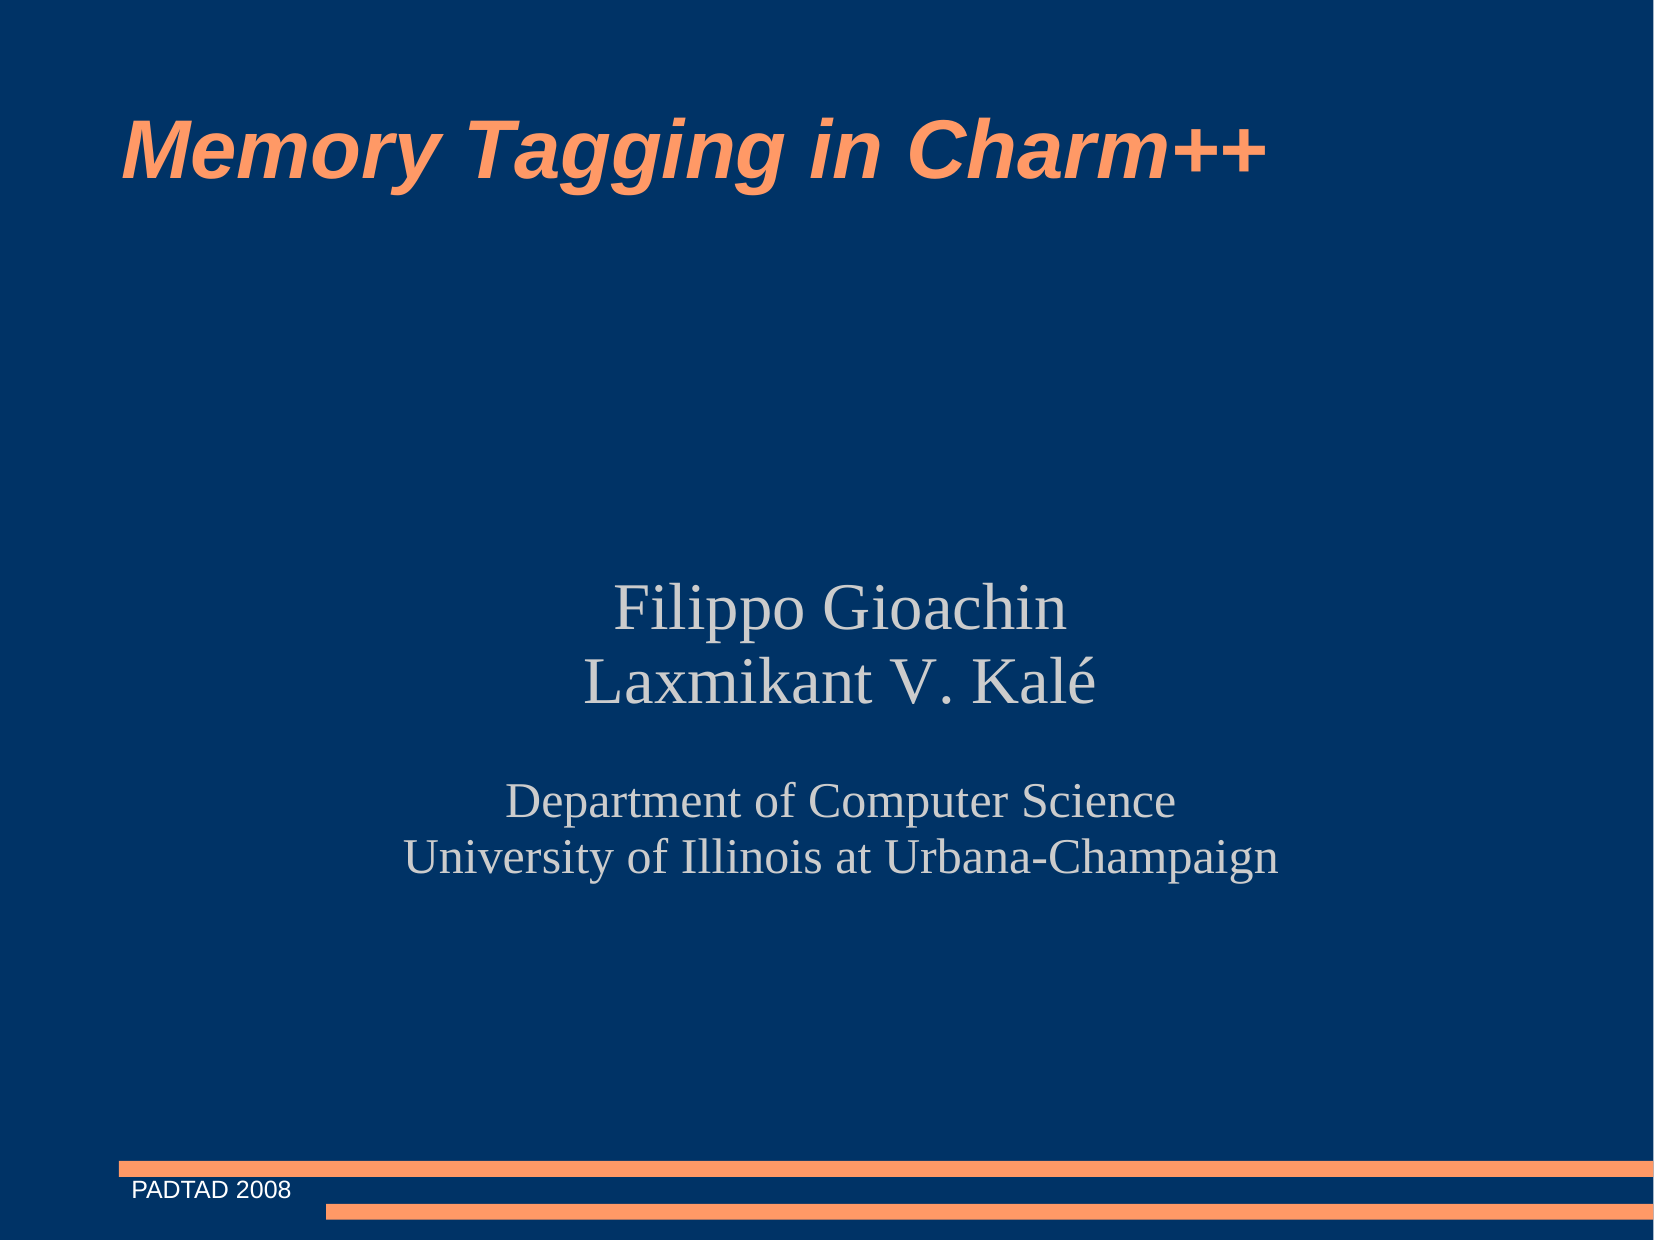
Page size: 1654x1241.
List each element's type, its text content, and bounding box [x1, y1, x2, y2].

title Memory Tagging in Charm++ [121, 46, 1534, 254]
subtitle Filippo Gioachin Laxmikant V. Kalé Department of Computer Science University of Illinois at Urbana-Champaign [121, 322, 1561, 1133]
